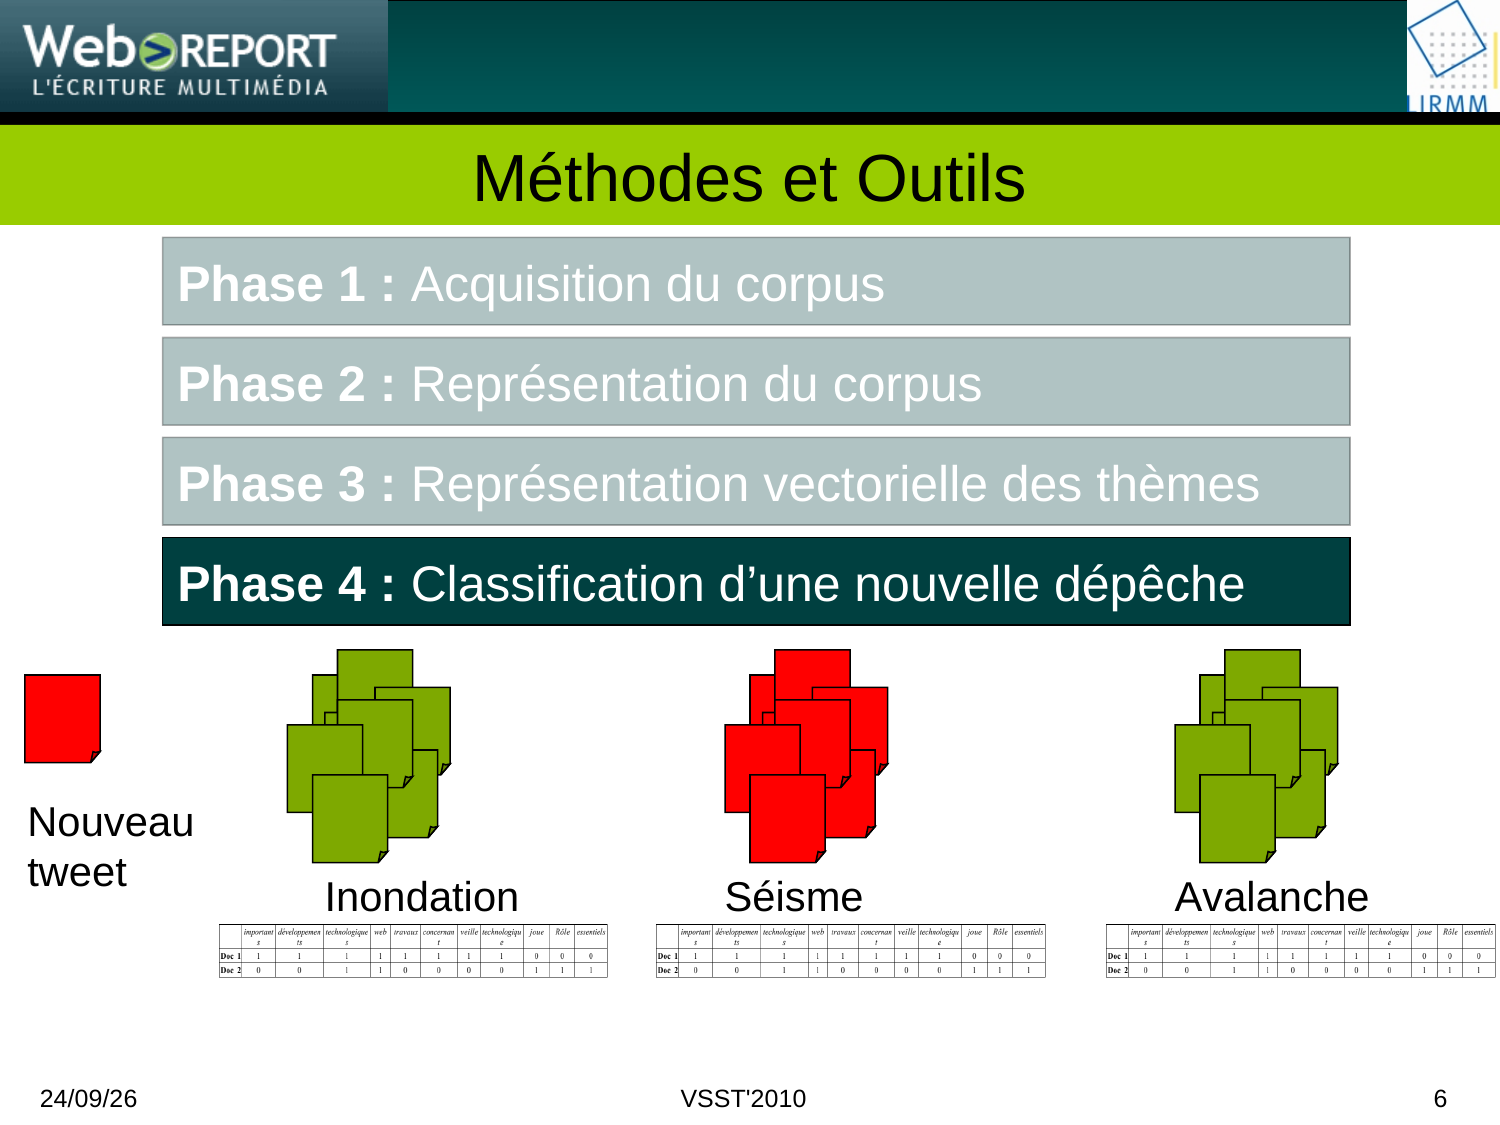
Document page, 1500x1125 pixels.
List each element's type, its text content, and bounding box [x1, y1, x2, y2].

text_box 09/01/12 [24, 1074, 338, 1113]
text_box Phase 2 : Représentation du corpus [162, 337, 1351, 426]
text_box Inondation [309, 862, 709, 928]
picture [0, 0, 388, 112]
text_box [287, 649, 451, 787]
picture [1407, 0, 1500, 112]
text_box Phase 3 : Représentation vectorielle des thèmes [162, 437, 1351, 526]
text_box Séisme [709, 862, 938, 928]
chart [200, 924, 625, 986]
chart [1087, 924, 1500, 986]
text_box Avalanche [1159, 862, 1388, 928]
title Méthodes et Outils [0, 124, 1500, 225]
text_box VSST'2010 [362, 1074, 1126, 1113]
text_box [1175, 649, 1338, 862]
chart [637, 924, 1063, 986]
text_box [725, 649, 888, 862]
text_box Phase 4 : Classification d’une nouvelle dépêche [162, 537, 1351, 625]
text_box <numéro> [1149, 1074, 1463, 1113]
text_box Nouveau tweet [12, 787, 491, 903]
text_box Phase 1 : Acquisition du corpus [162, 237, 1351, 325]
text_box [24, 675, 101, 763]
